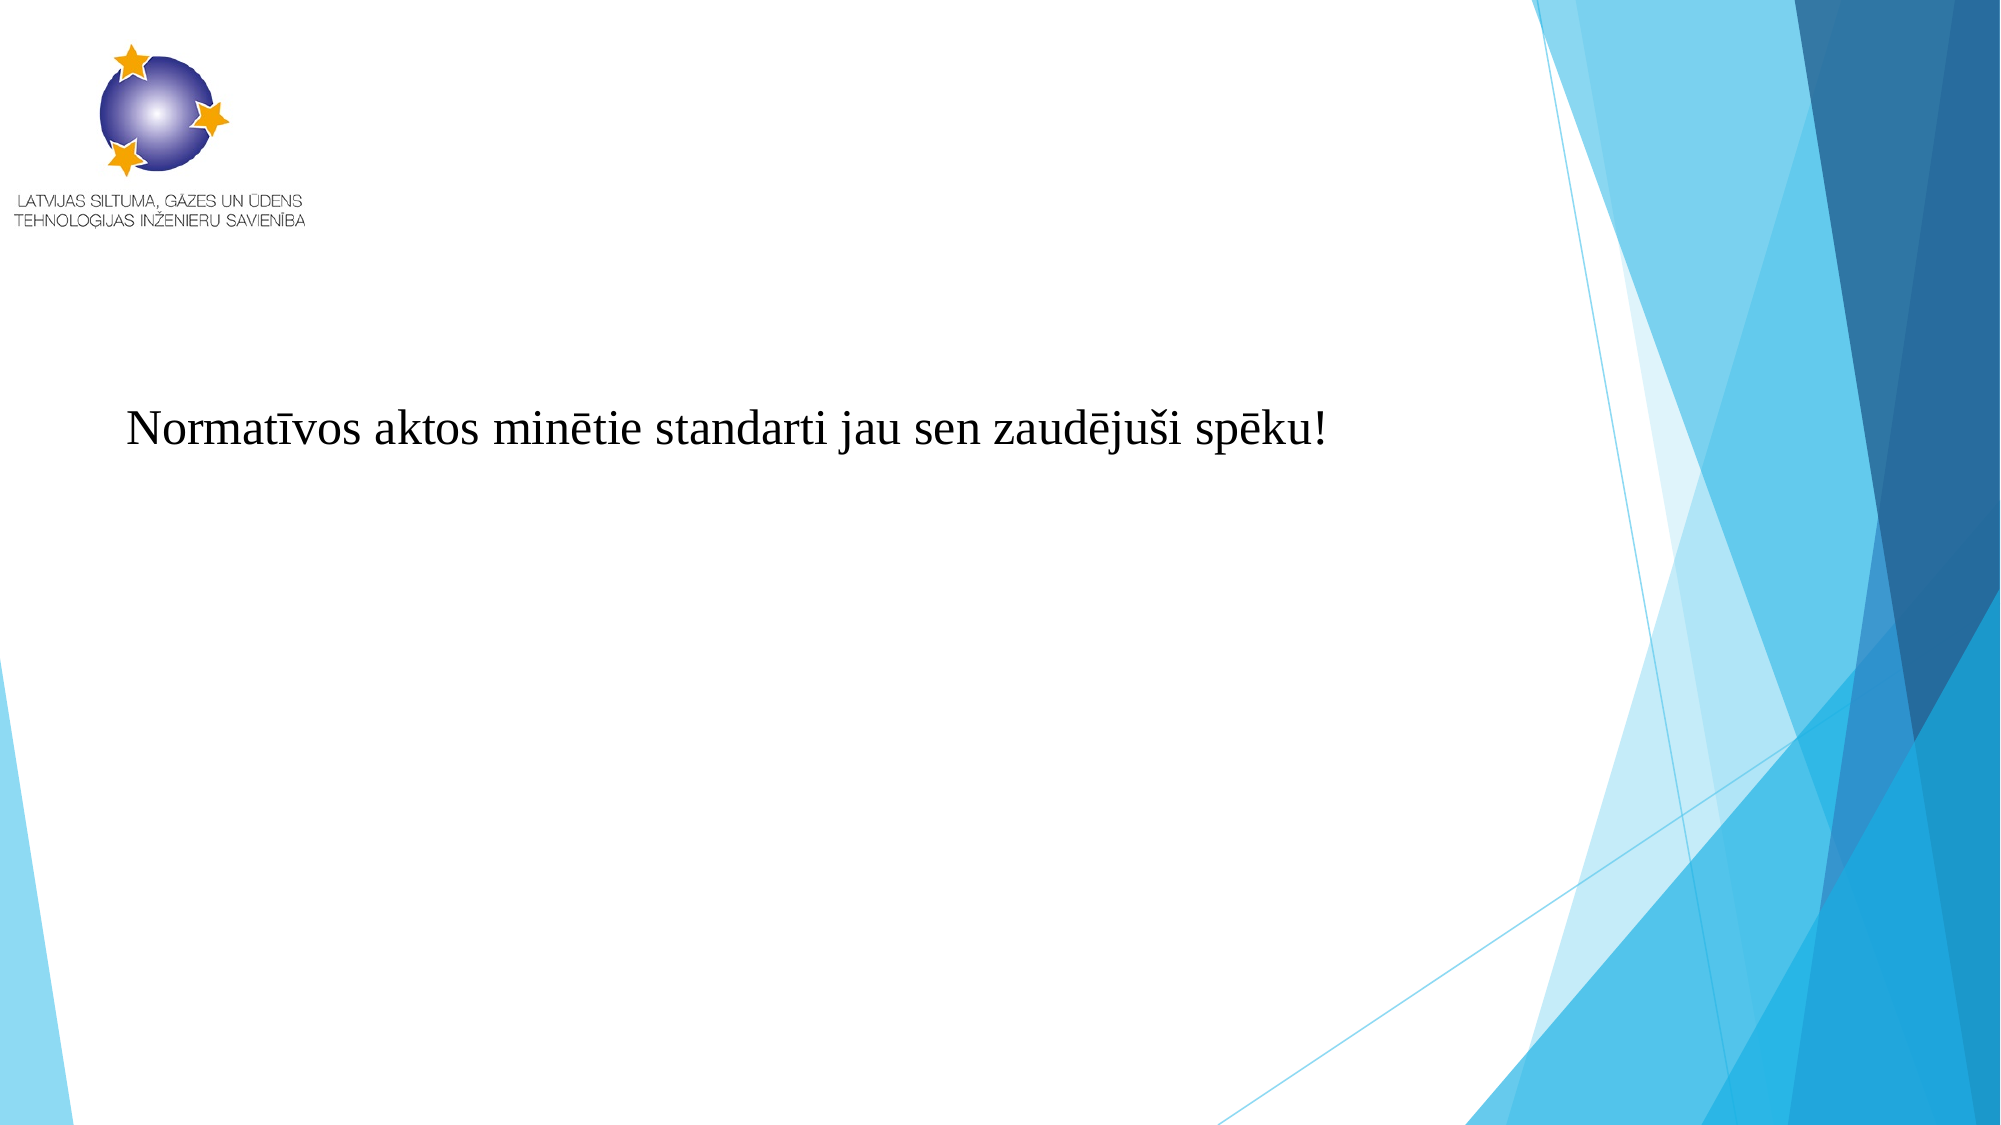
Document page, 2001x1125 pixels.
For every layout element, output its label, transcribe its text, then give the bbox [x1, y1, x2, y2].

list Normatīvos aktos minētie standarti jau sen zaudējuši spēku! [111, 320, 1522, 992]
picture [14, 39, 305, 229]
